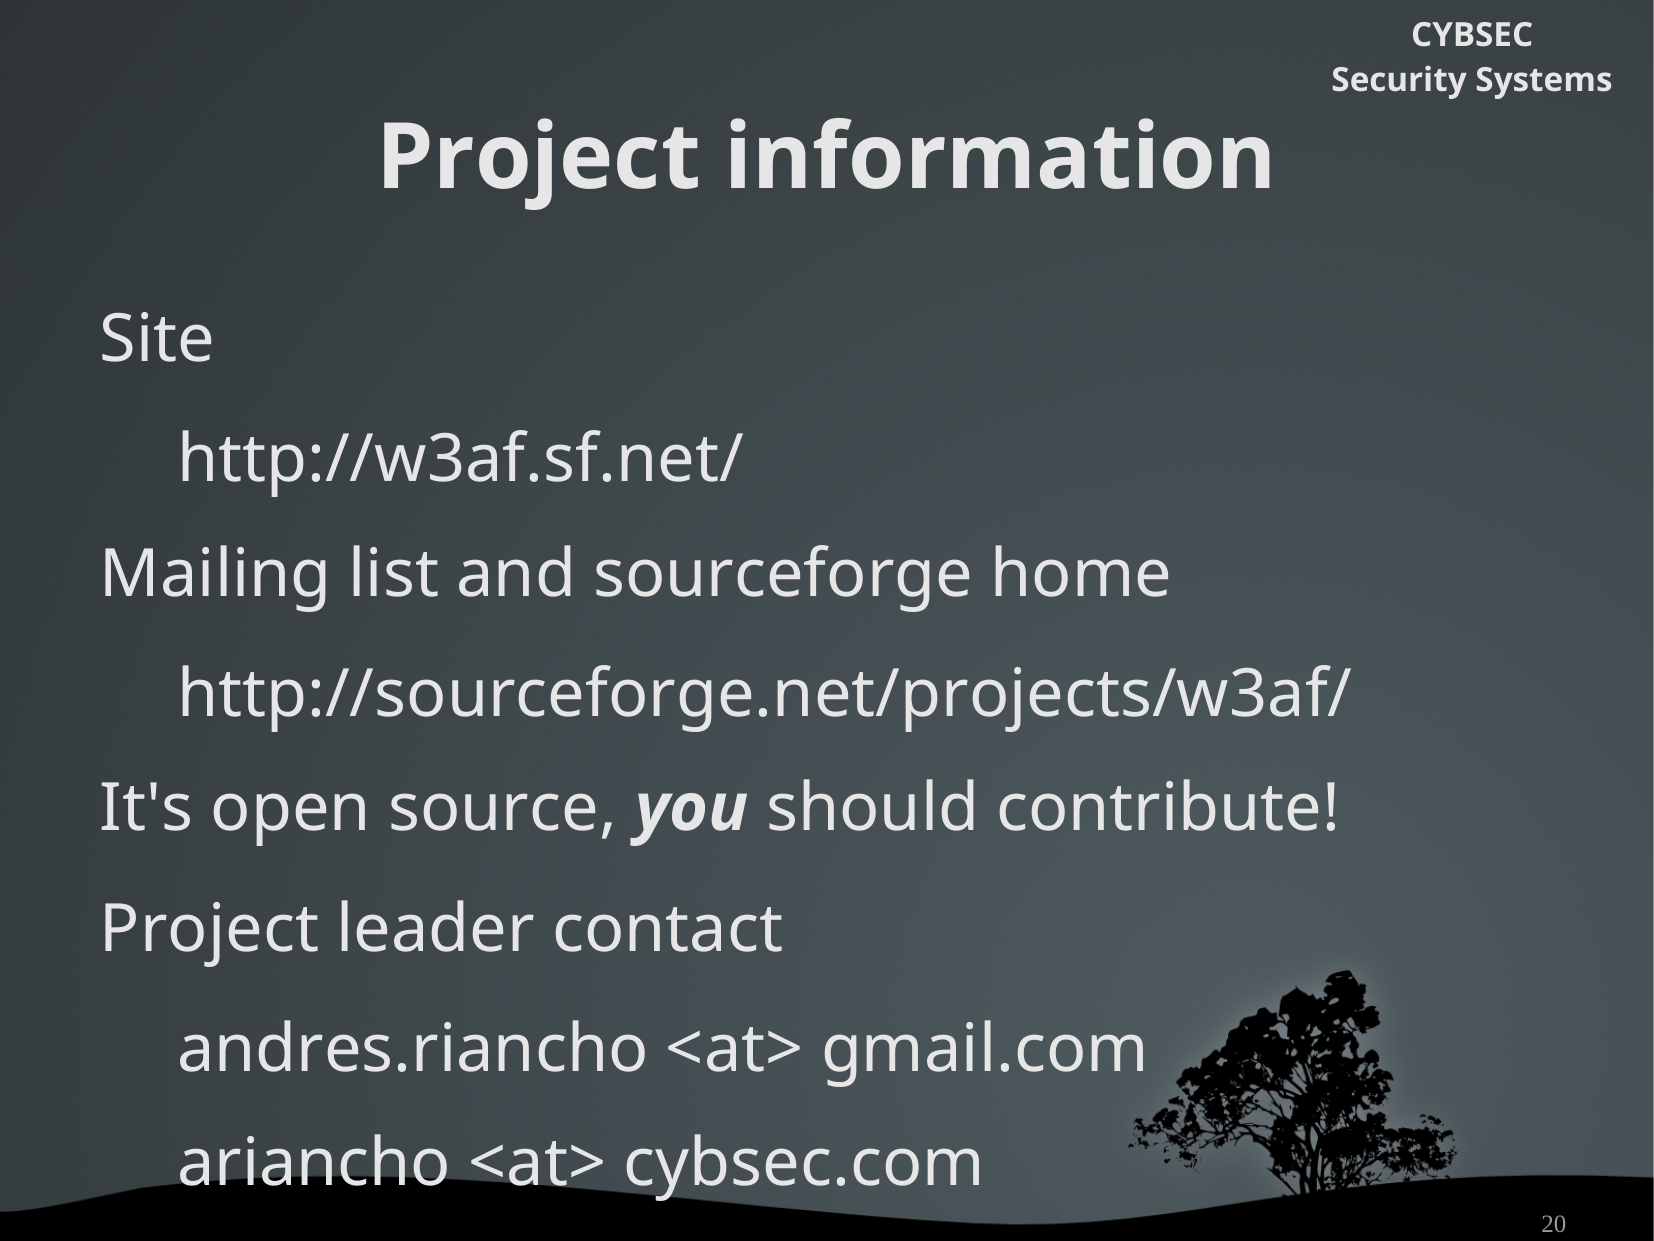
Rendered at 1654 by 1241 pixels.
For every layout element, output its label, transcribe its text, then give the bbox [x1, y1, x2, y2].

picture [0, 0, 1654, 1241]
title Project information [82, 49, 1571, 257]
list Site http://w3af.sf.net/ Mailing list and sourceforge home http://sourceforge.net/projects/w3af/ It's open source, you should contribute! Project leader contact andres.riancho <at> gmail.com ariancho <at> cybsec.com [82, 290, 1571, 1109]
title CYBSEC Security Systems [1290, 0, 1654, 113]
